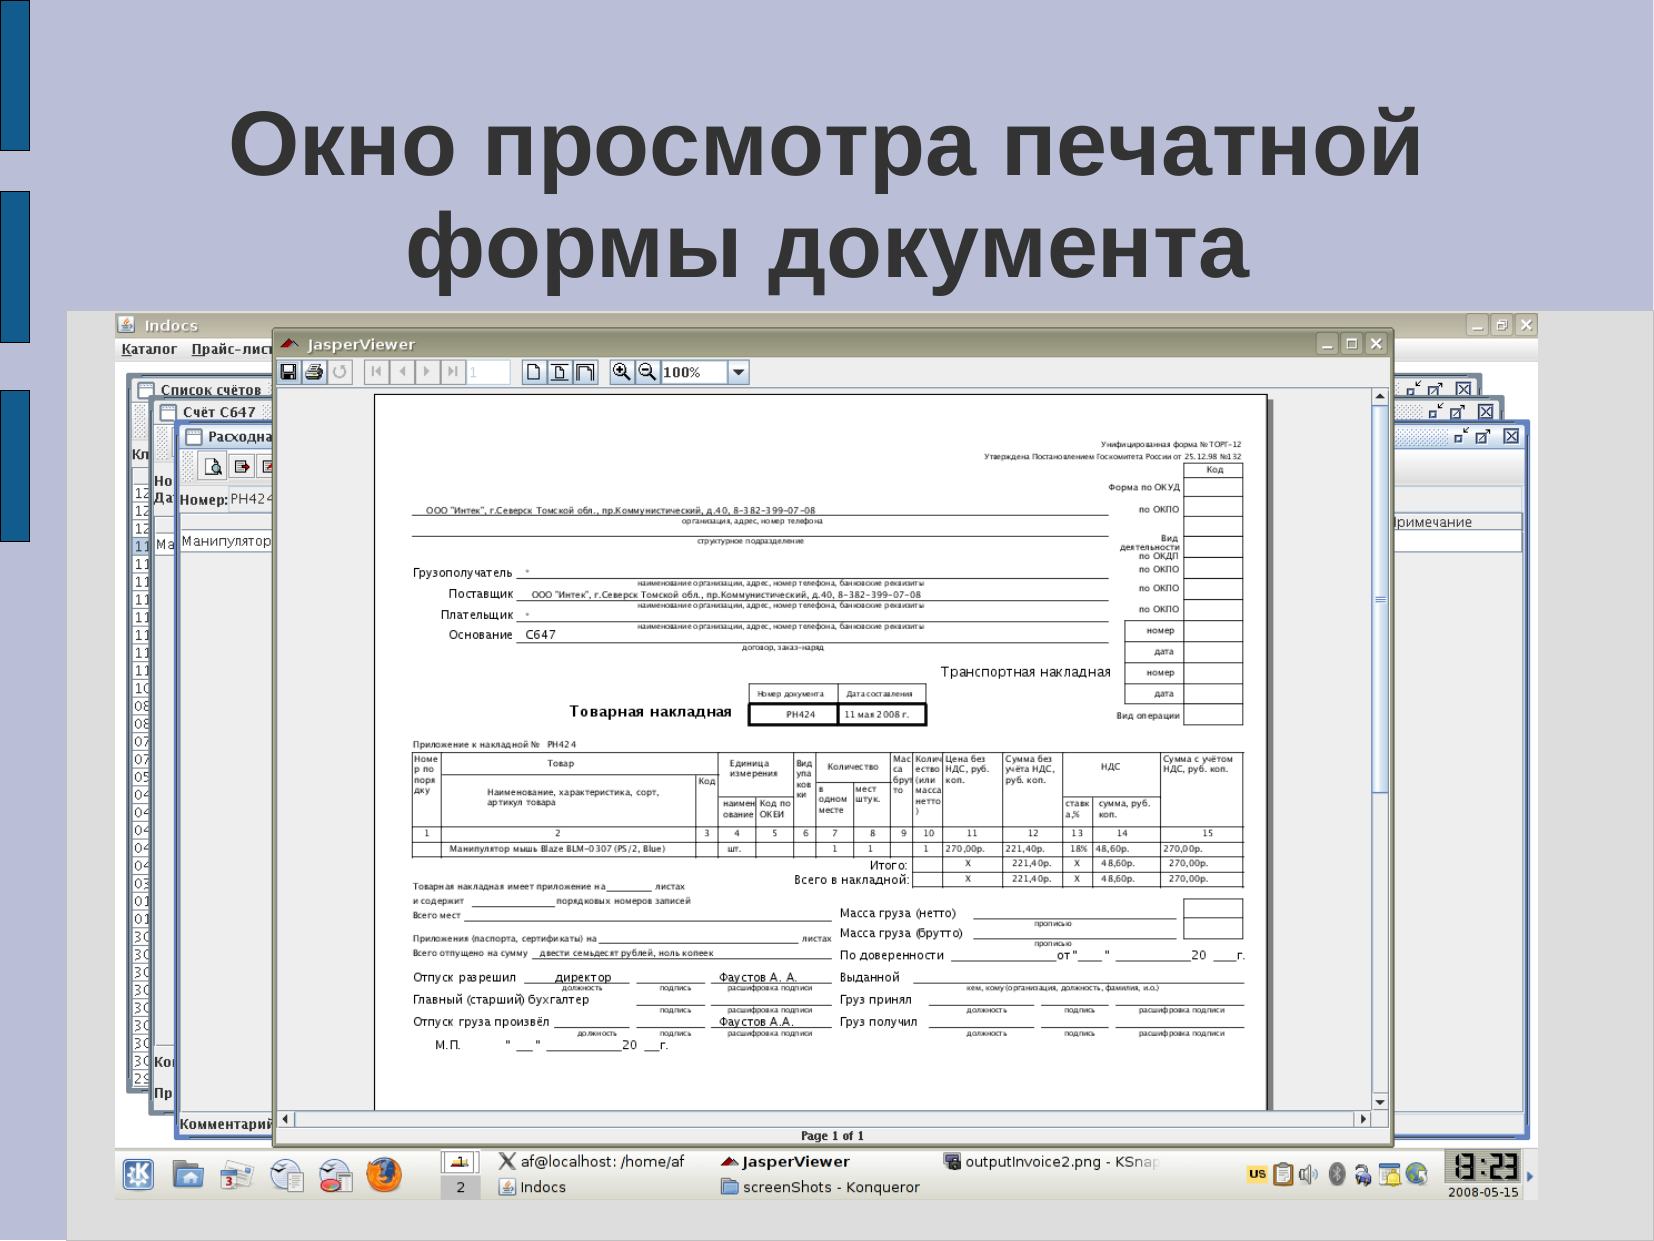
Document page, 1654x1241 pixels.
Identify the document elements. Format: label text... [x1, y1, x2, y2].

title Окно просмотра печатной формы документа [121, 87, 1534, 302]
picture [115, 313, 1538, 1201]
